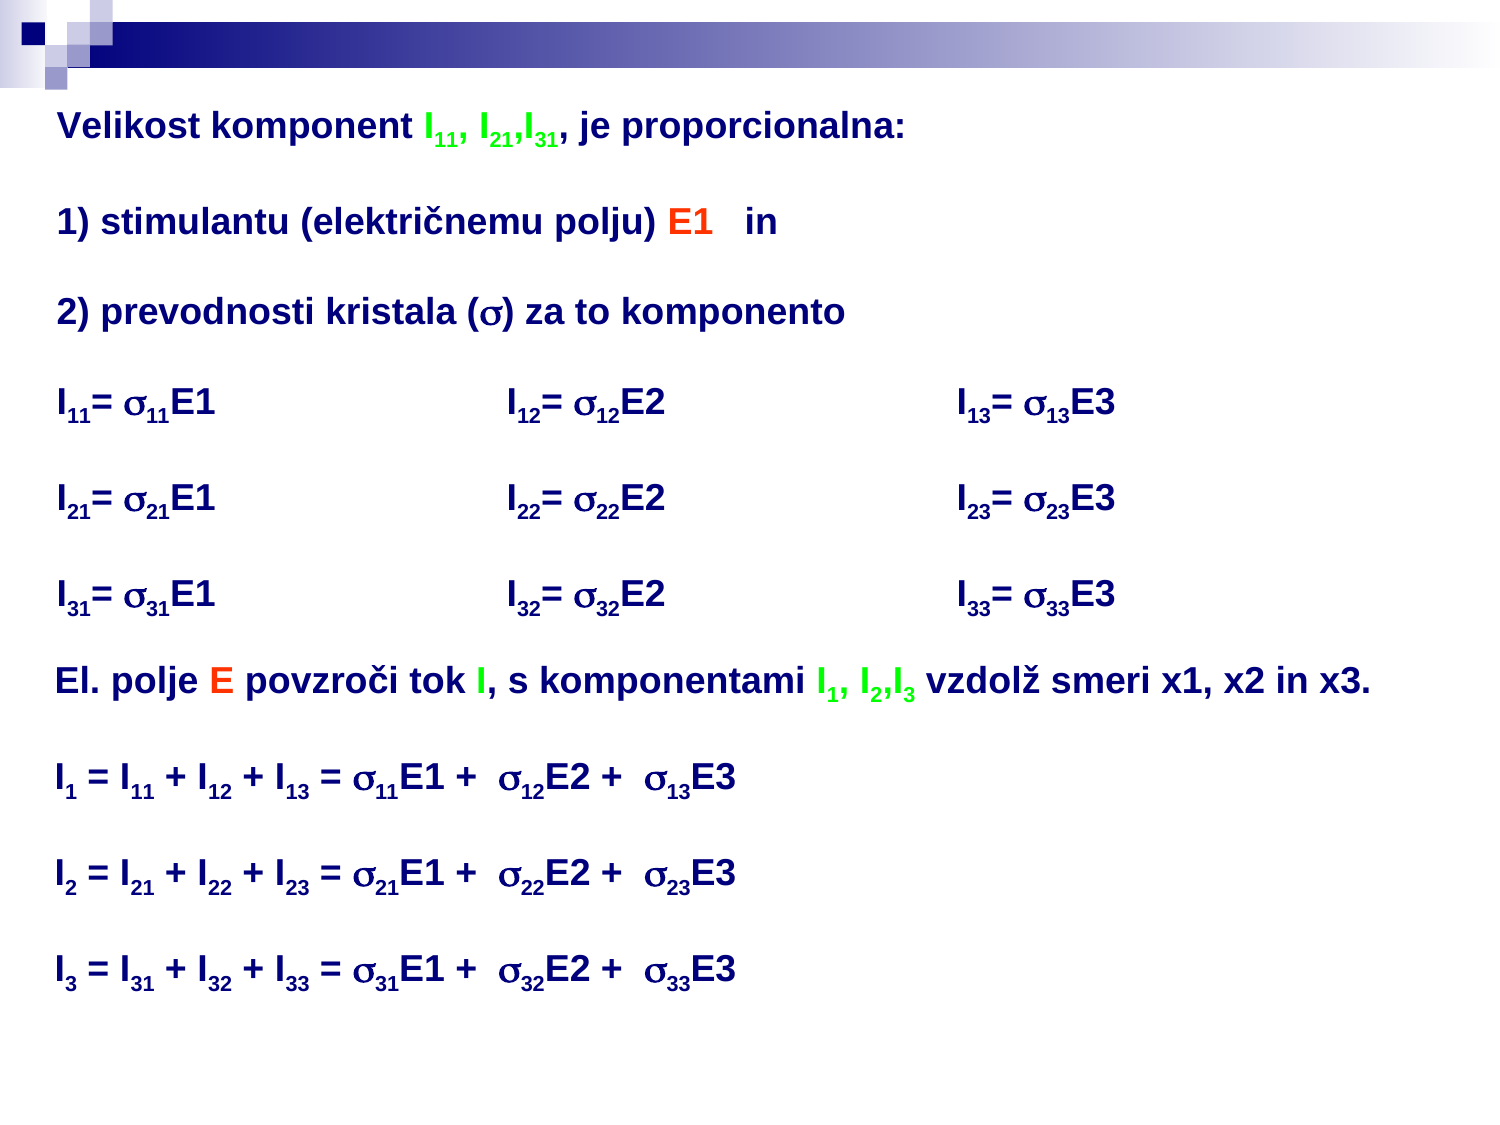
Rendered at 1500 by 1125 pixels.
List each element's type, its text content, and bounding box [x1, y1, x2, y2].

text_box El. polje E povzroči tok I, s komponentami I1, I2,I3 vzdolž smeri x1, x2 in x3. I1 = I11 + I12 + I13 = 11E1 + 12E2 + 13E3 I2 = I21 + I22 + I23 = 21E1 + 22E2 + 23E3 I3 = I31 + I32 + I33 = 31E1 + 32E2 + 33E3 [39, 648, 1387, 1004]
text_box Velikost komponent I11, I21,I31, je proporcionalna: 1) stimulantu (električnemu polju) E1 in 2) prevodnosti kristala () za to komponento I11= 11E1 I12= 12E2 I13= 13E3 I21= 21E1 I22= 22E2 I23= 23E3 I31= 31E1 I32= 32E2 I33= 33E3 [41, 93, 1131, 629]
